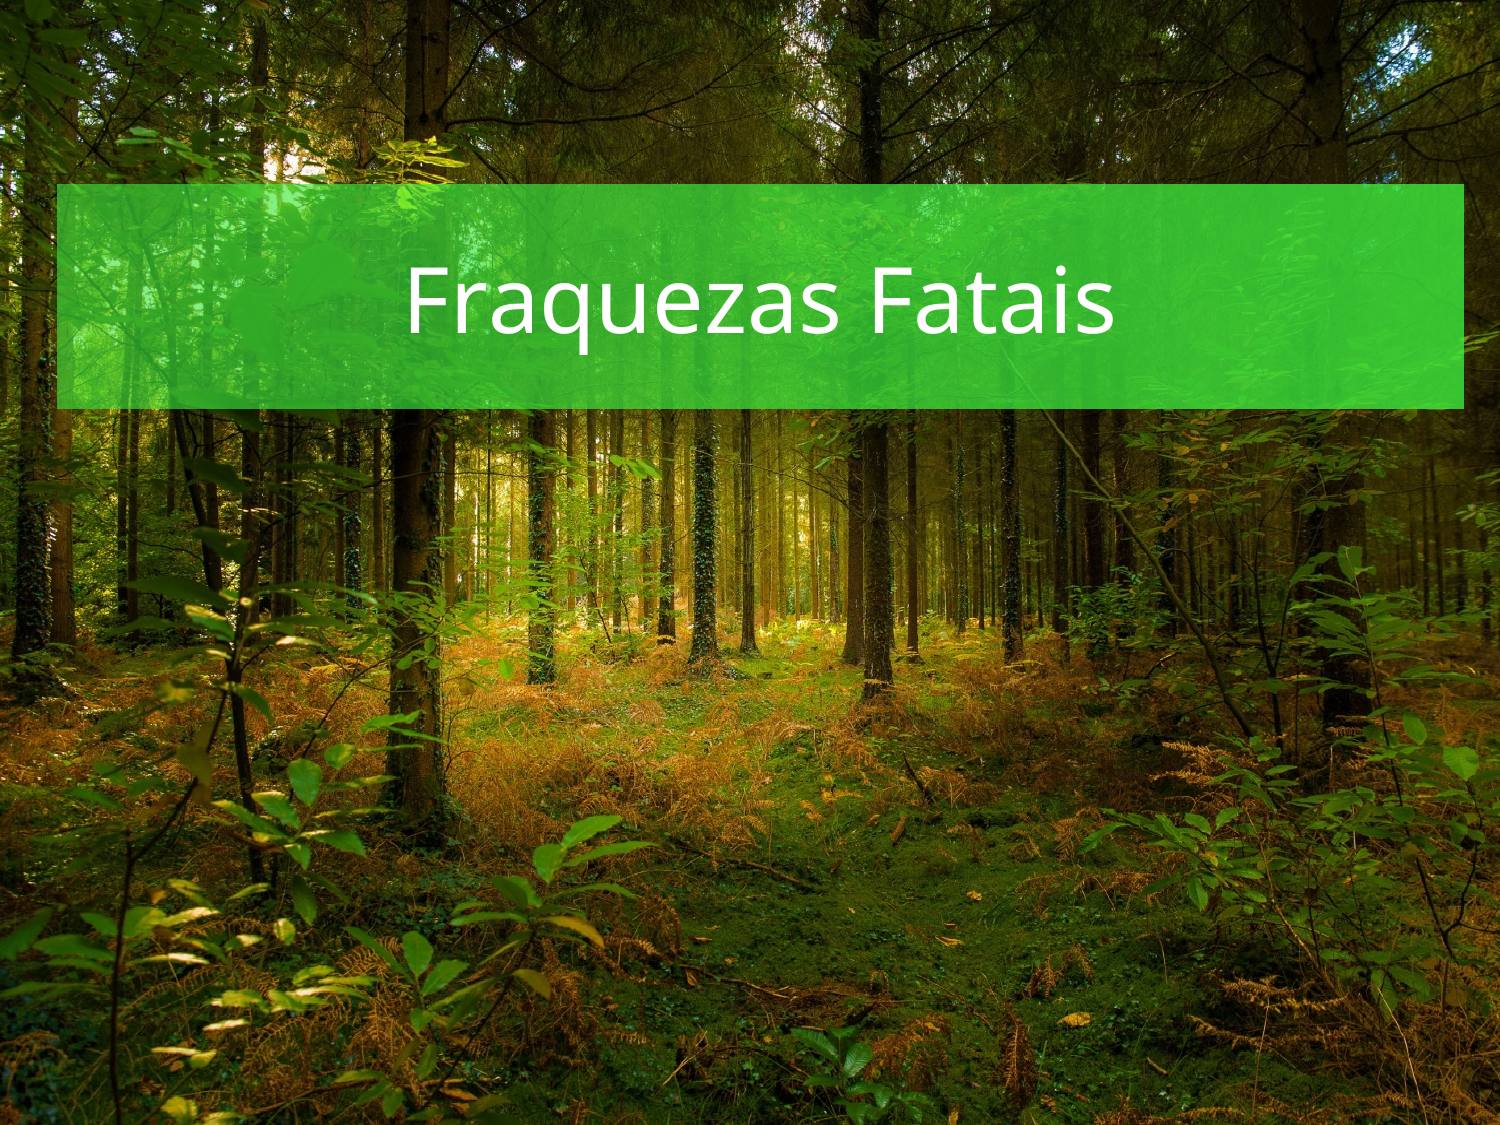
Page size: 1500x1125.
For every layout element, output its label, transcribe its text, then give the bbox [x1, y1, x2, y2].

picture [0, 0, 1500, 1125]
text_box Fraquezas Fatais [57, 184, 1464, 409]
